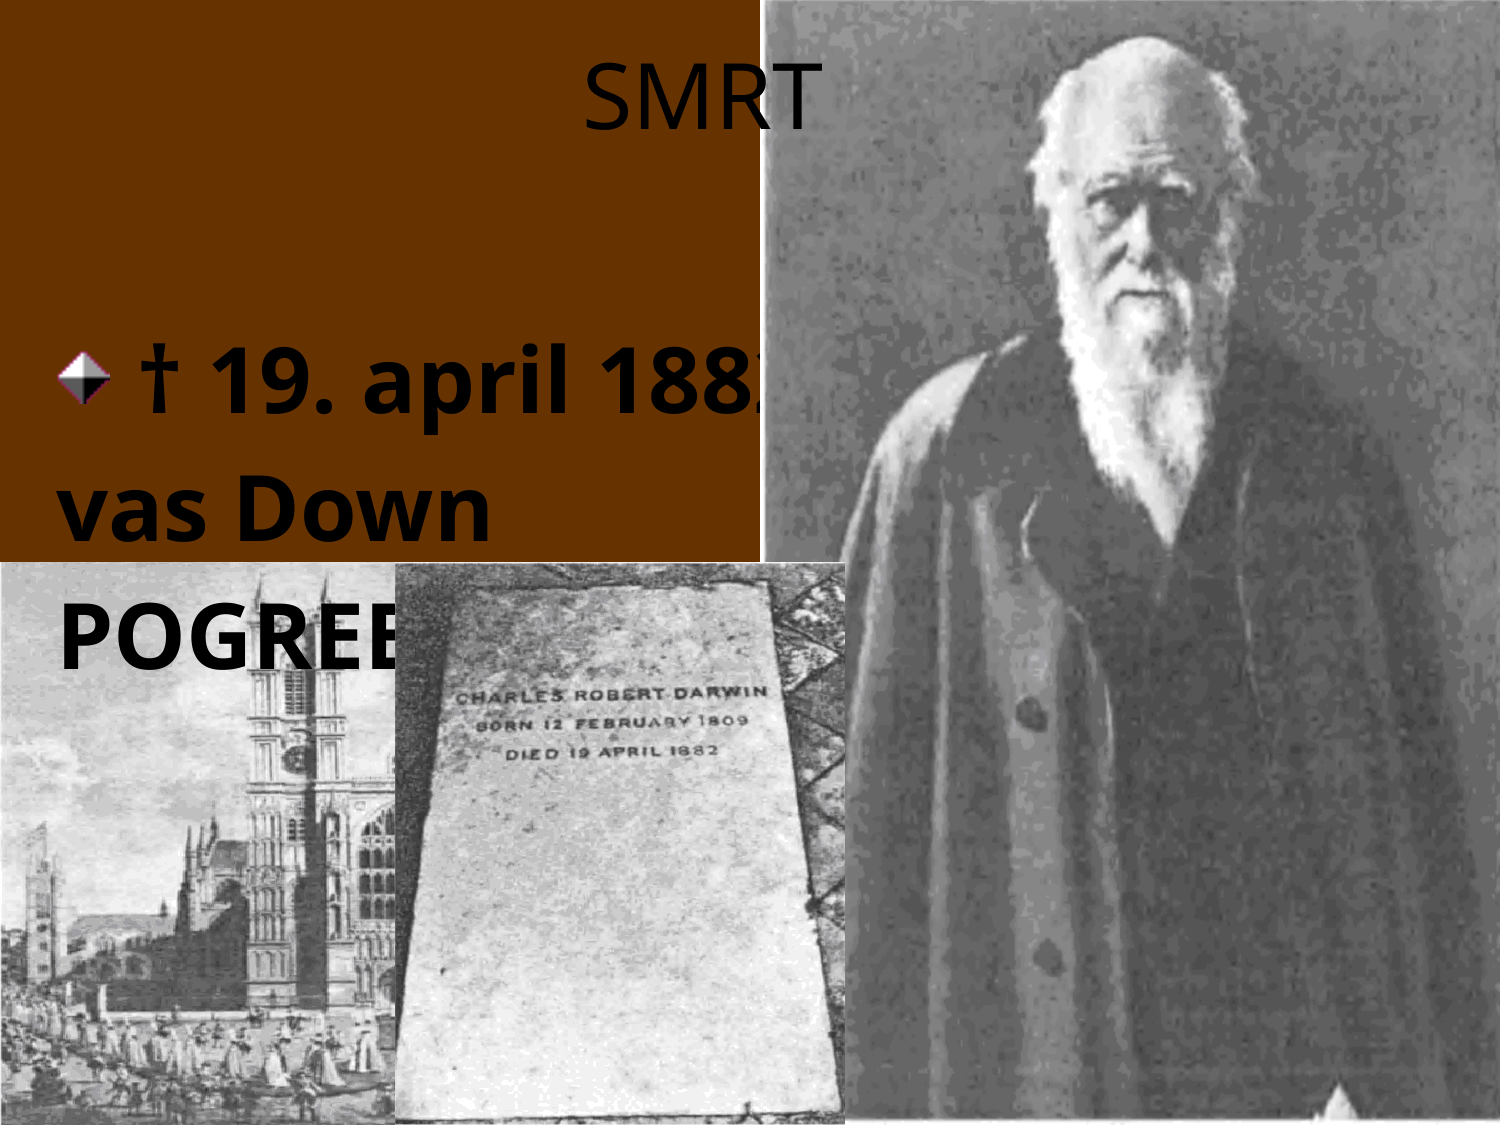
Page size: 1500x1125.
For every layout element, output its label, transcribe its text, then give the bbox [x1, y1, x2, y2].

picture [0, 0, 1500, 1125]
text_box SMRT [395, 31, 1010, 256]
list † 19. april 1882 vas Down POGREB: [41, 314, 760, 1057]
